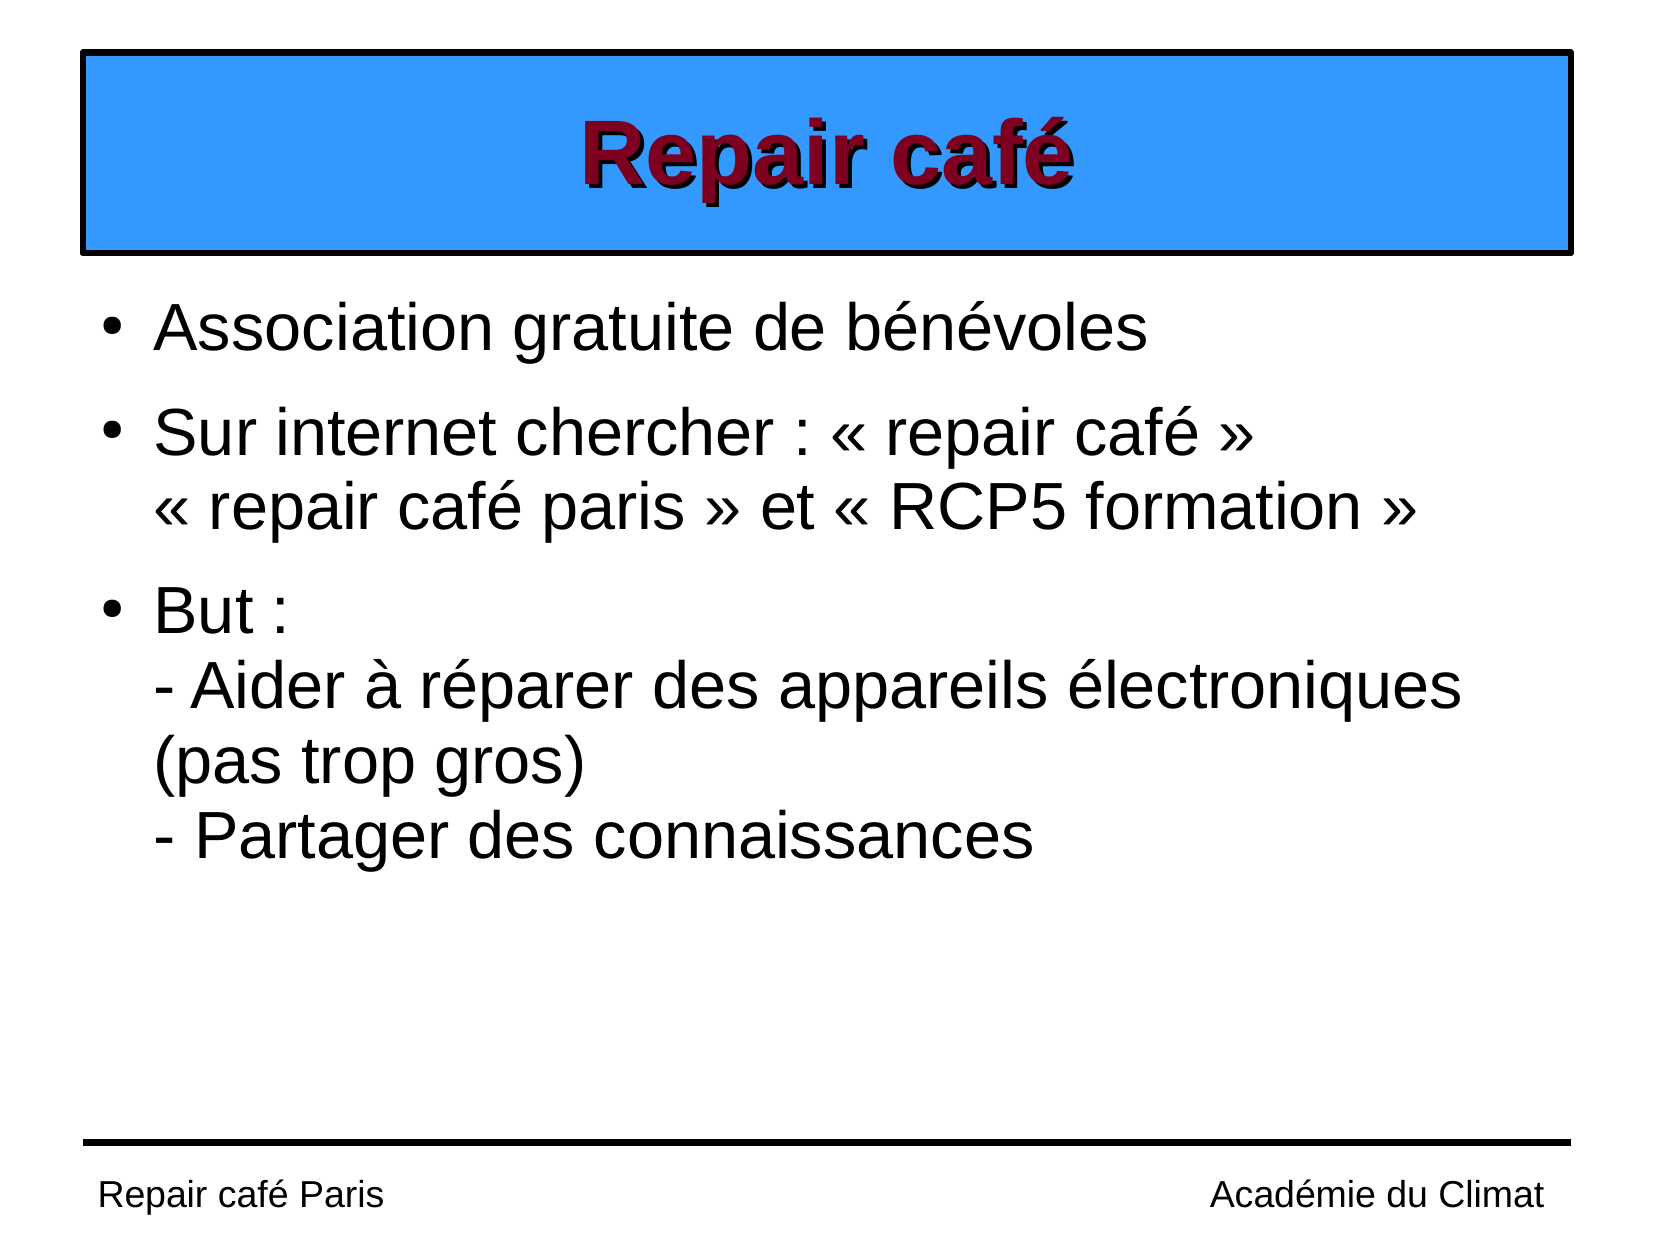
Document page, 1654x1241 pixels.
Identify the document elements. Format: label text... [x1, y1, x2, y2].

text_box Repair café Paris Académie du Climat [82, 1166, 1571, 1224]
list Association gratuite de bénévoles Sur internet chercher : « repair café » « repair café paris » et « RCP5 formation » But : - Aider à réparer des appareils électroniques (pas trop gros) - Partager des connaissances [82, 290, 1571, 1123]
title Repair café [82, 52, 1571, 254]
